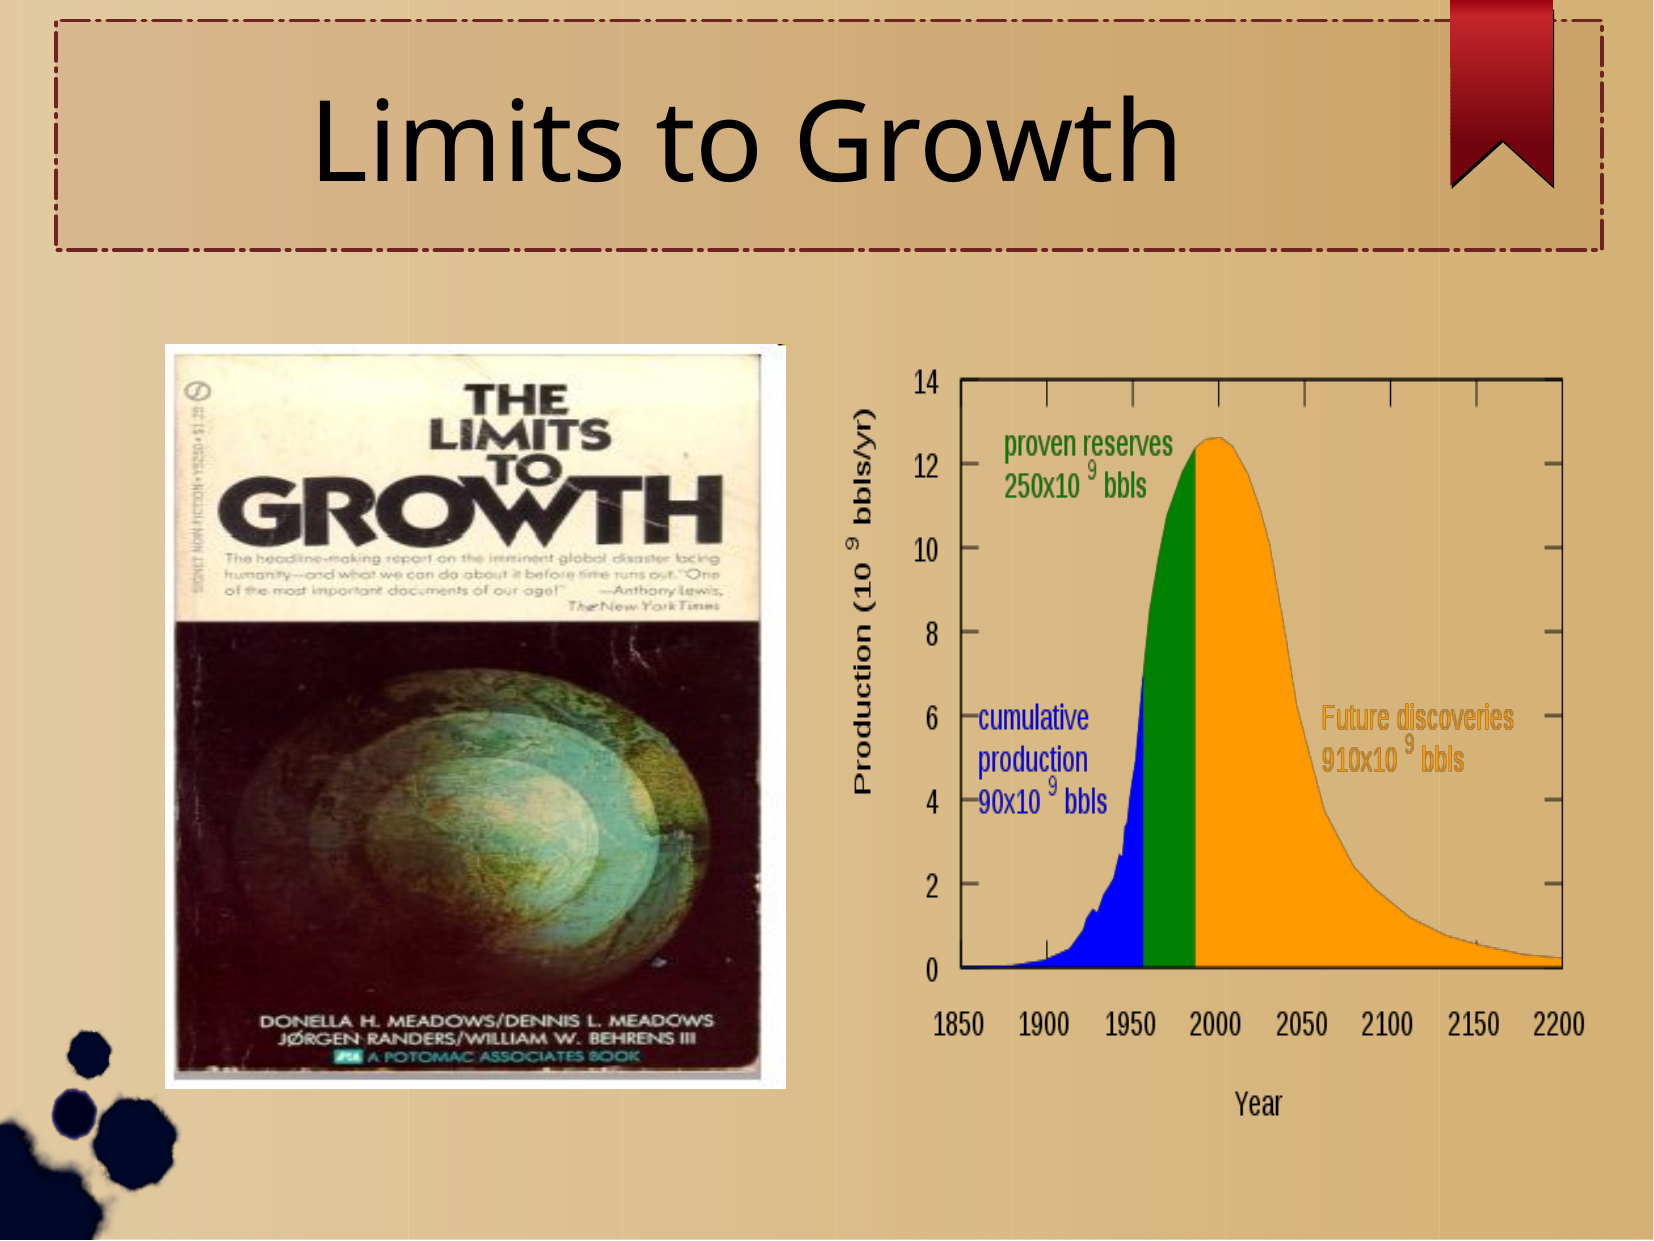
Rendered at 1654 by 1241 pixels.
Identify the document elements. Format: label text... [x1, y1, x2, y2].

text_box [165, 344, 786, 1089]
title Limits to Growth [82, 47, 1412, 229]
picture [826, 330, 1613, 1130]
